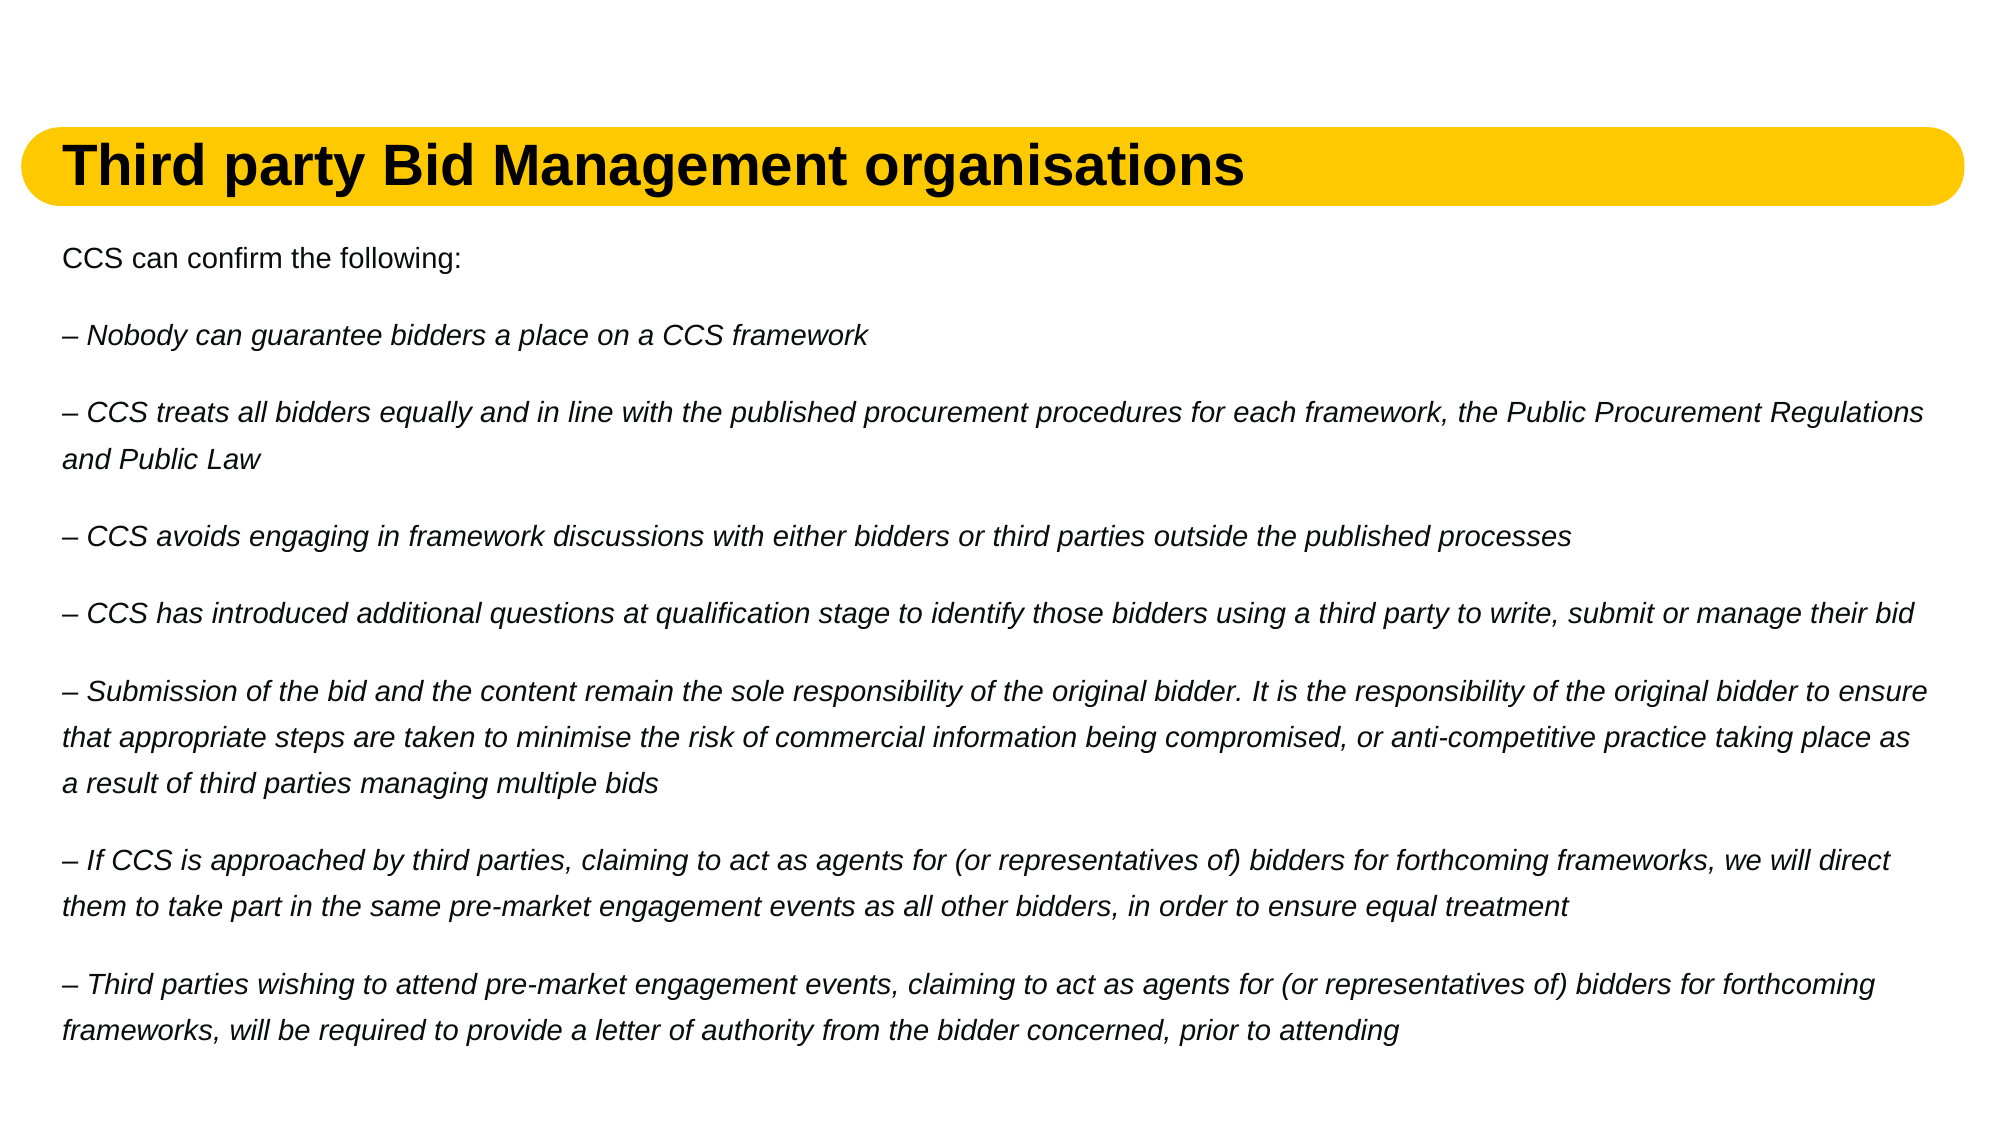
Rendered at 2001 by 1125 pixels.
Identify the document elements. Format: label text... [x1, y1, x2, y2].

title Third party Bid Management organisations [62, 127, 1634, 266]
title CCS can confirm the following: – Nobody can guarantee bidders a place on a CCS framework – CCS treats all bidders equally and in line with the published procurement procedures for each framework, the Public Procurement Regulations and Public Law – CCS avoids engaging in framework discussions with either bidders or third parties outside the published processes – CCS has introduced additional questions at qualification stage to identify those bidders using a third party to write, submit or manage their bid – Submission of the bid and the content remain the sole responsibility of the original bidder. It is the responsibility of the original bidder to ensure that appropriate steps are taken to minimise the risk of commercial information being compromised, or anti-competitive practice taking place as a result of third parties managing multiple bids – If CCS is approached by third parties, claiming to act as agents for (or representatives of) bidders for forthcoming frameworks, we will direct them to take part in the same pre-market engagement events as all other bidders, in order to ensure equal treatment – Third parties wishing to attend pre-market engagement events, claiming to act as agents for (or representatives of) bidders for forthcoming frameworks, will be required to provide a letter of authority from the bidder concerned, prior to attending [62, 227, 1938, 1032]
